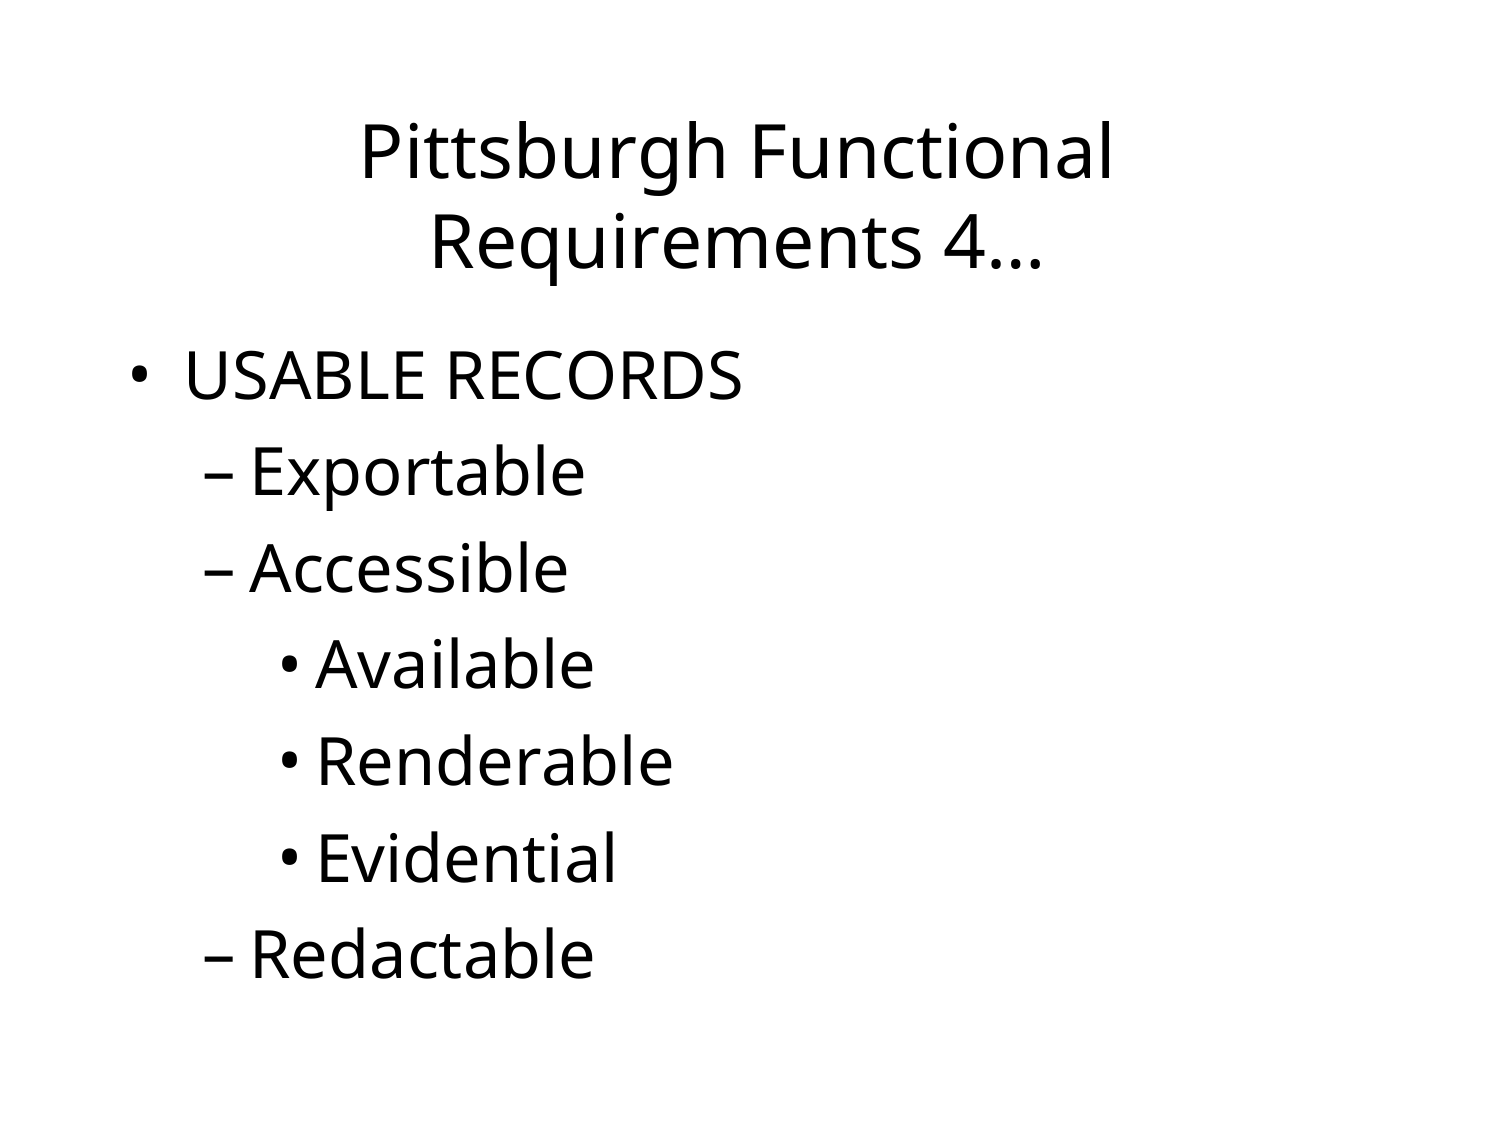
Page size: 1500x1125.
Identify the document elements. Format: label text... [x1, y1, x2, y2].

title Pittsburgh Functional Requirements 4… [99, 96, 1375, 292]
list USABLE RECORDS Exportable Accessible Available Renderable Evidential Redactable [112, 324, 1388, 1125]
